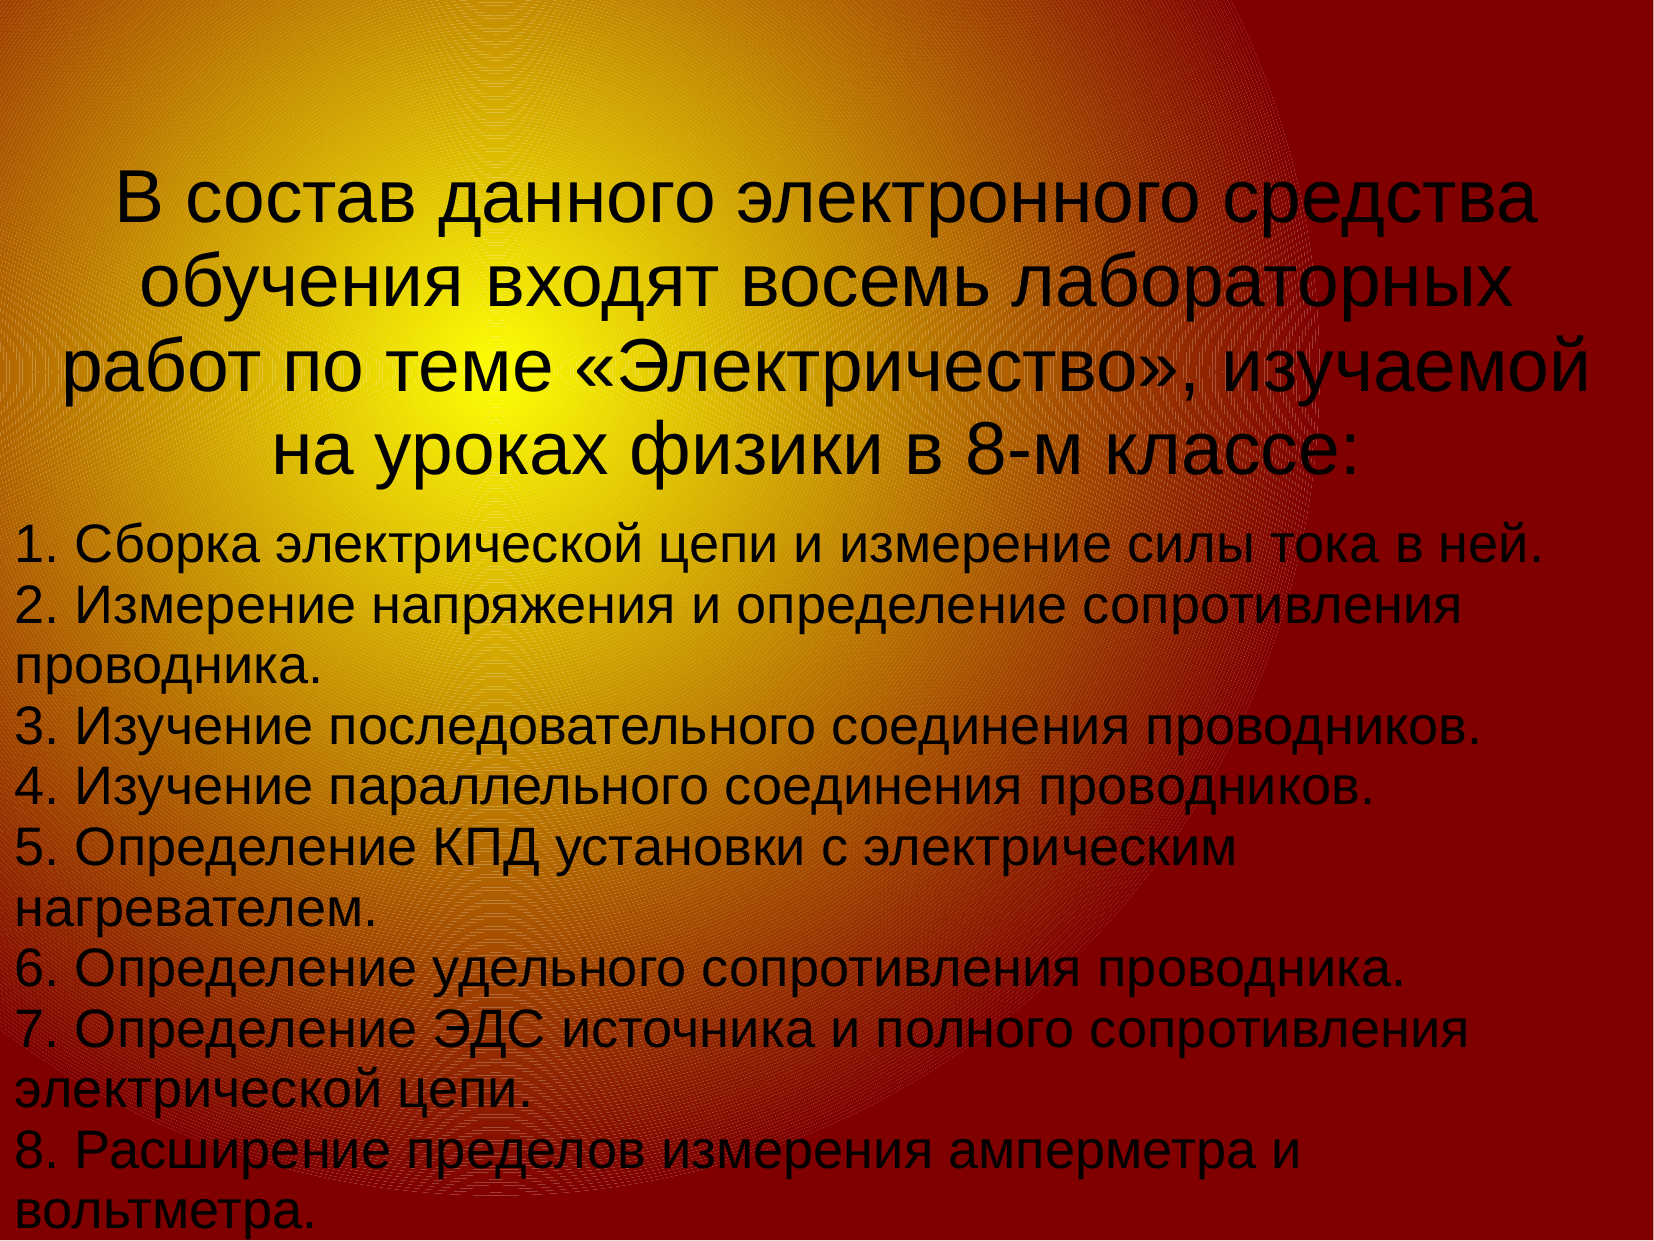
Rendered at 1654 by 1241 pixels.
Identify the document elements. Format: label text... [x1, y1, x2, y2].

text_box 1. Сборка электрической цепи и измерение силы тока в ней. 2. Измерение напряжения и определение сопротивления проводника. 3. Изучение последовательного соединения проводников. 4. Изучение параллельного соединения проводников. 5. Определение КПД установки c электрическим нагревателем. 6. Определение удельного сопротивления проводника. 7. Определение ЭДС источника и полного сопротивления электрической цепи. 8. Расширение пределов измерения амперметра и вольтметра. [0, 413, 1602, 1241]
text_box В состав данного электронного средства обучения входят восемь лабораторных работ по теме «Электричество», изучаемой на уроках физики в 8-м классе: [29, 147, 1625, 535]
